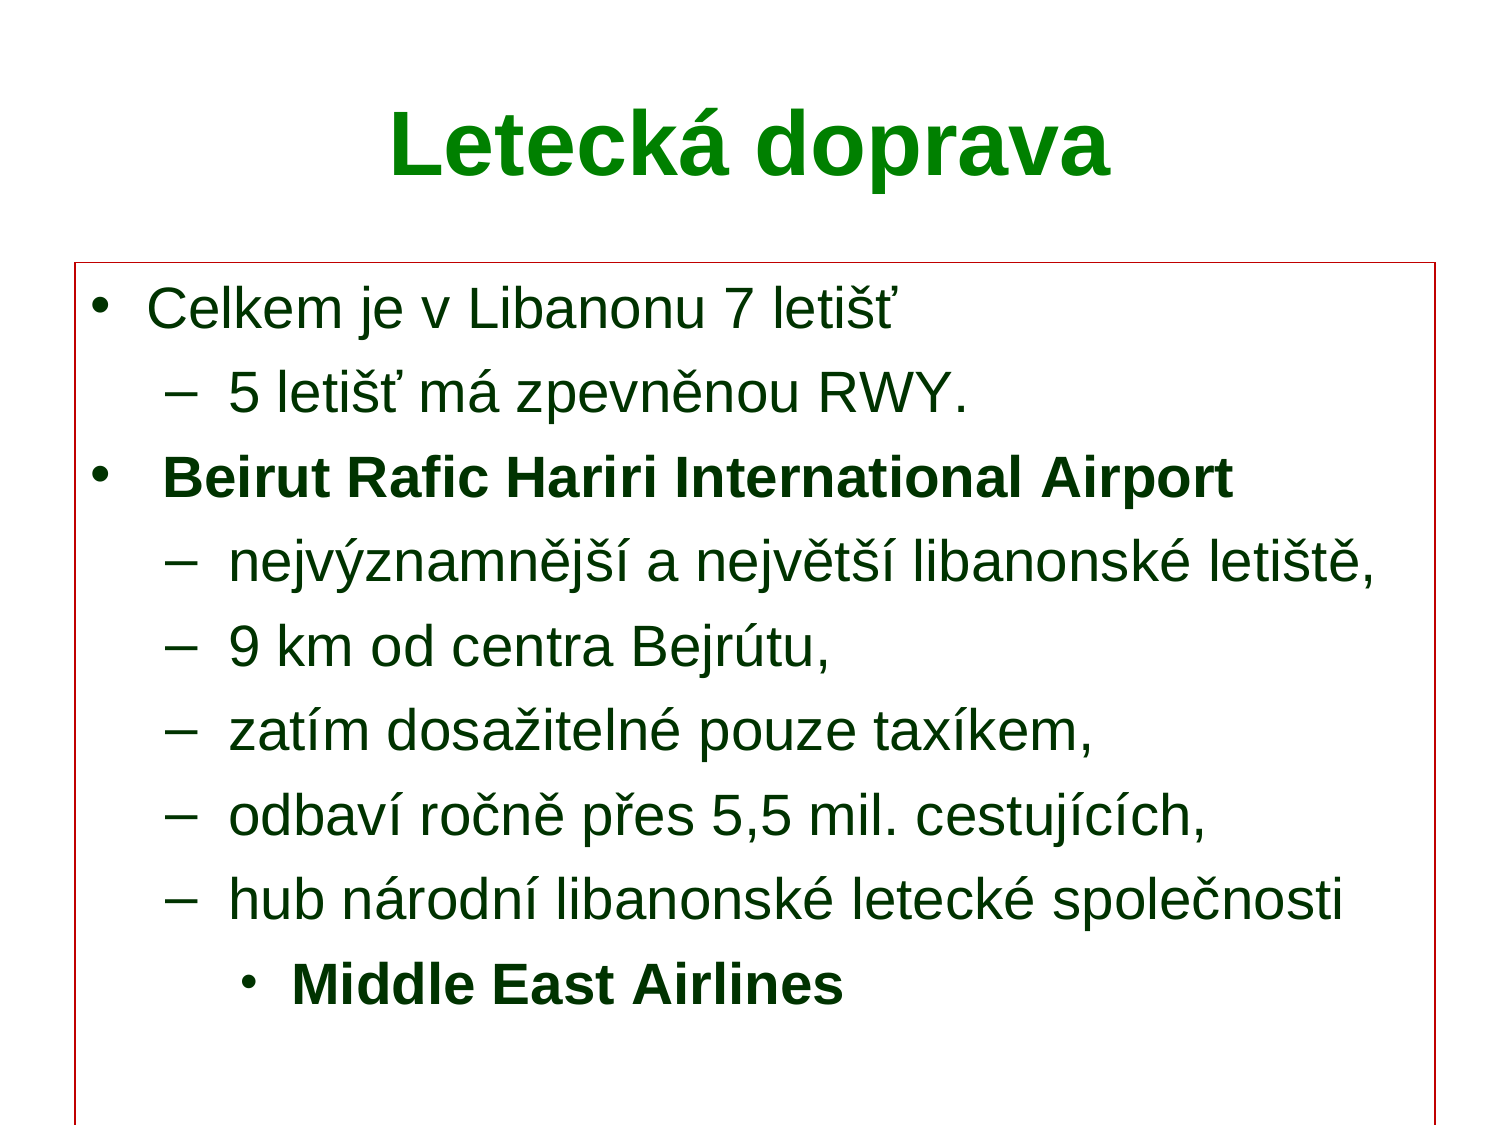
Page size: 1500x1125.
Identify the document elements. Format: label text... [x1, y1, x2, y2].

list Celkem je v Libanonu 7 letišť 5 letišť má zpevněnou RWY. Beirut Rafic Hariri International Airport nejvýznamnější a největší libanonské letiště, 9 km od centra Bejrútu, zatím dosažitelné pouze taxíkem, odbaví ročně přes 5,5 mil. cestujících, hub národní libanonské letecké společnosti Middle East Airlines [75, 262, 1436, 1125]
title Letecká doprava [75, 45, 1426, 233]
